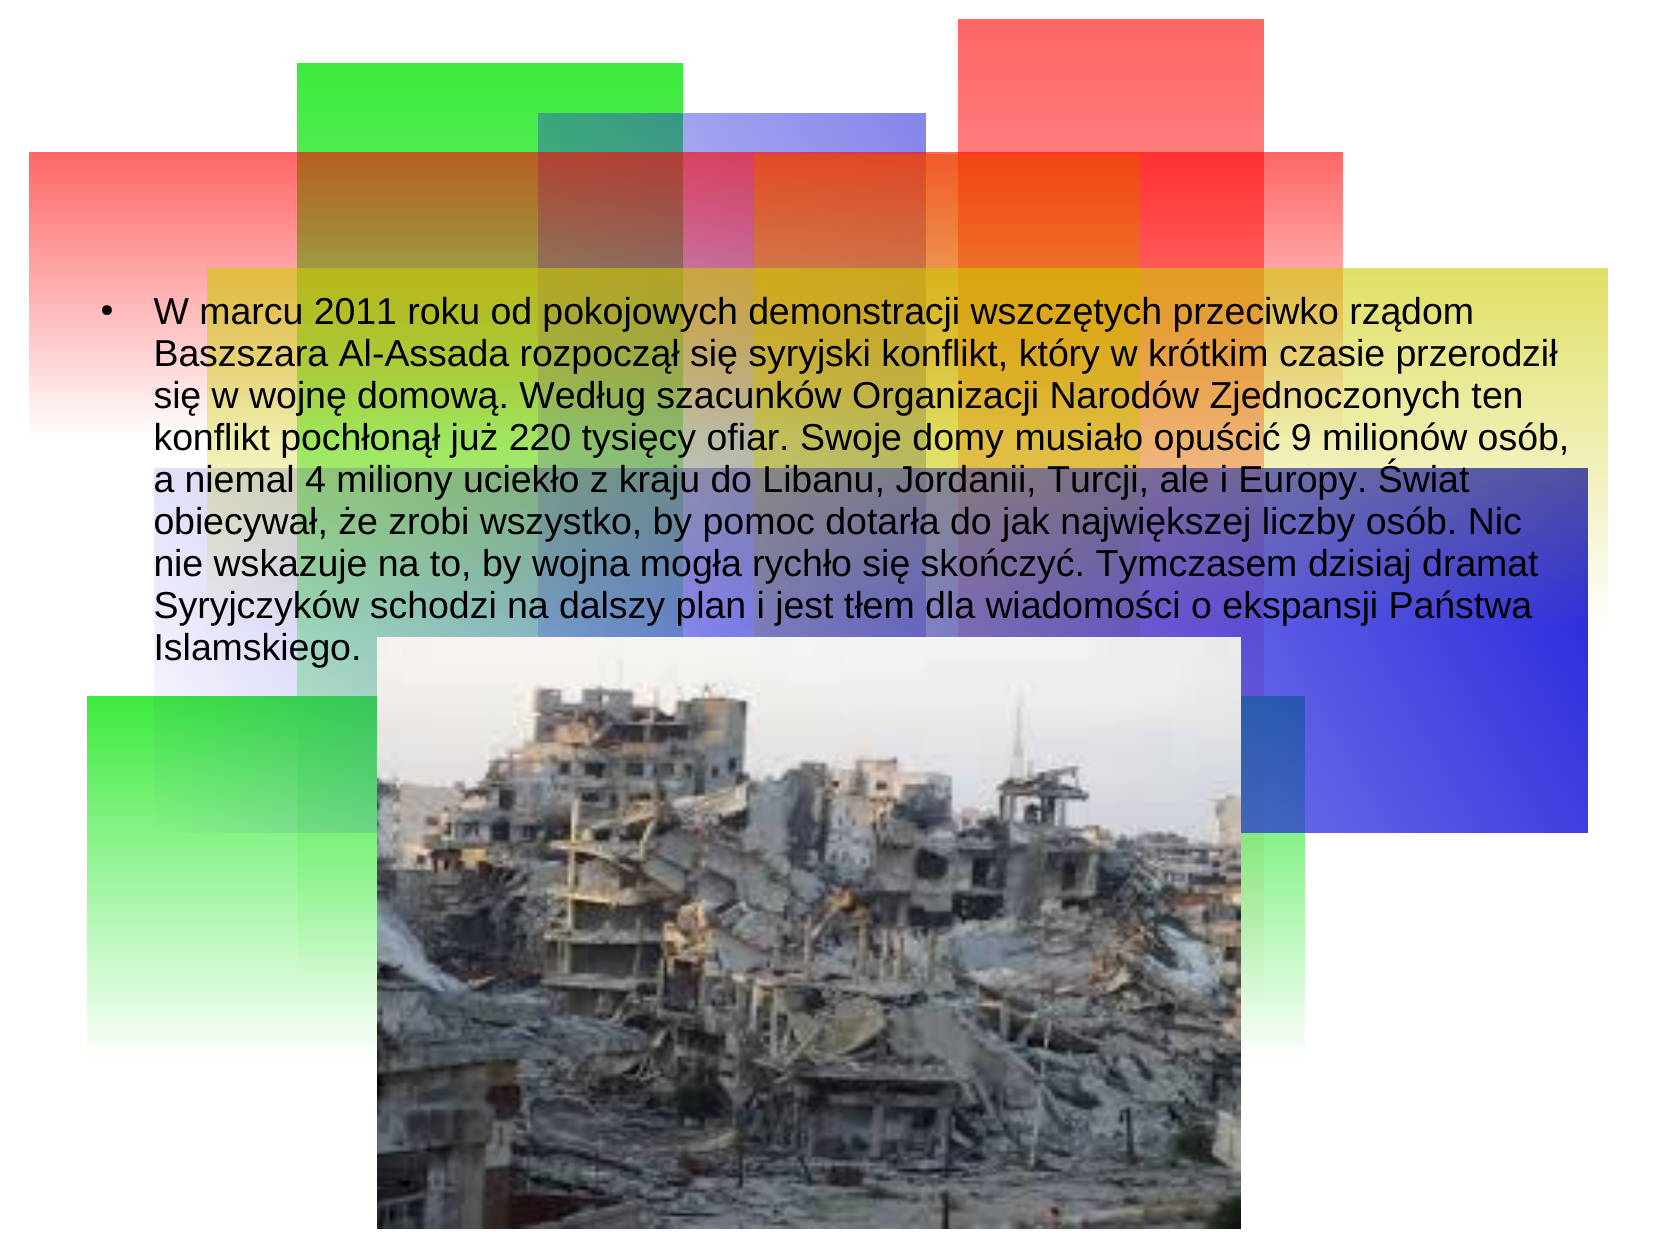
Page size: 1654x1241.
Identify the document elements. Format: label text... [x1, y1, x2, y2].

picture [377, 637, 1241, 1229]
list W marcu 2011 roku od pokojowych demonstracji wszczętych przeciwko rządom Baszszara Al-Assada rozpoczął się syryjski konflikt, który w krótkim czasie przerodził się w wojnę domową. Według szacunków Organizacji Narodów Zjednoczonych ten konflikt pochłonął już 220 tysięcy ofiar. Swoje domy musiało opuścić 9 milionów osób, a niemal 4 miliony uciekło z kraju do Libanu, Jordanii, Turcji, ale i Europy. Świat obiecywał, że zrobi wszystko, by pomoc dotarła do jak największej liczby osób. Nic nie wskazuje na to, by wojna mogła rychło się skończyć. Tymczasem dzisiaj dramat Syryjczyków schodzi na dalszy plan i jest tłem dla wiadomości o ekspansji Państwa Islamskiego. [82, 290, 1571, 741]
